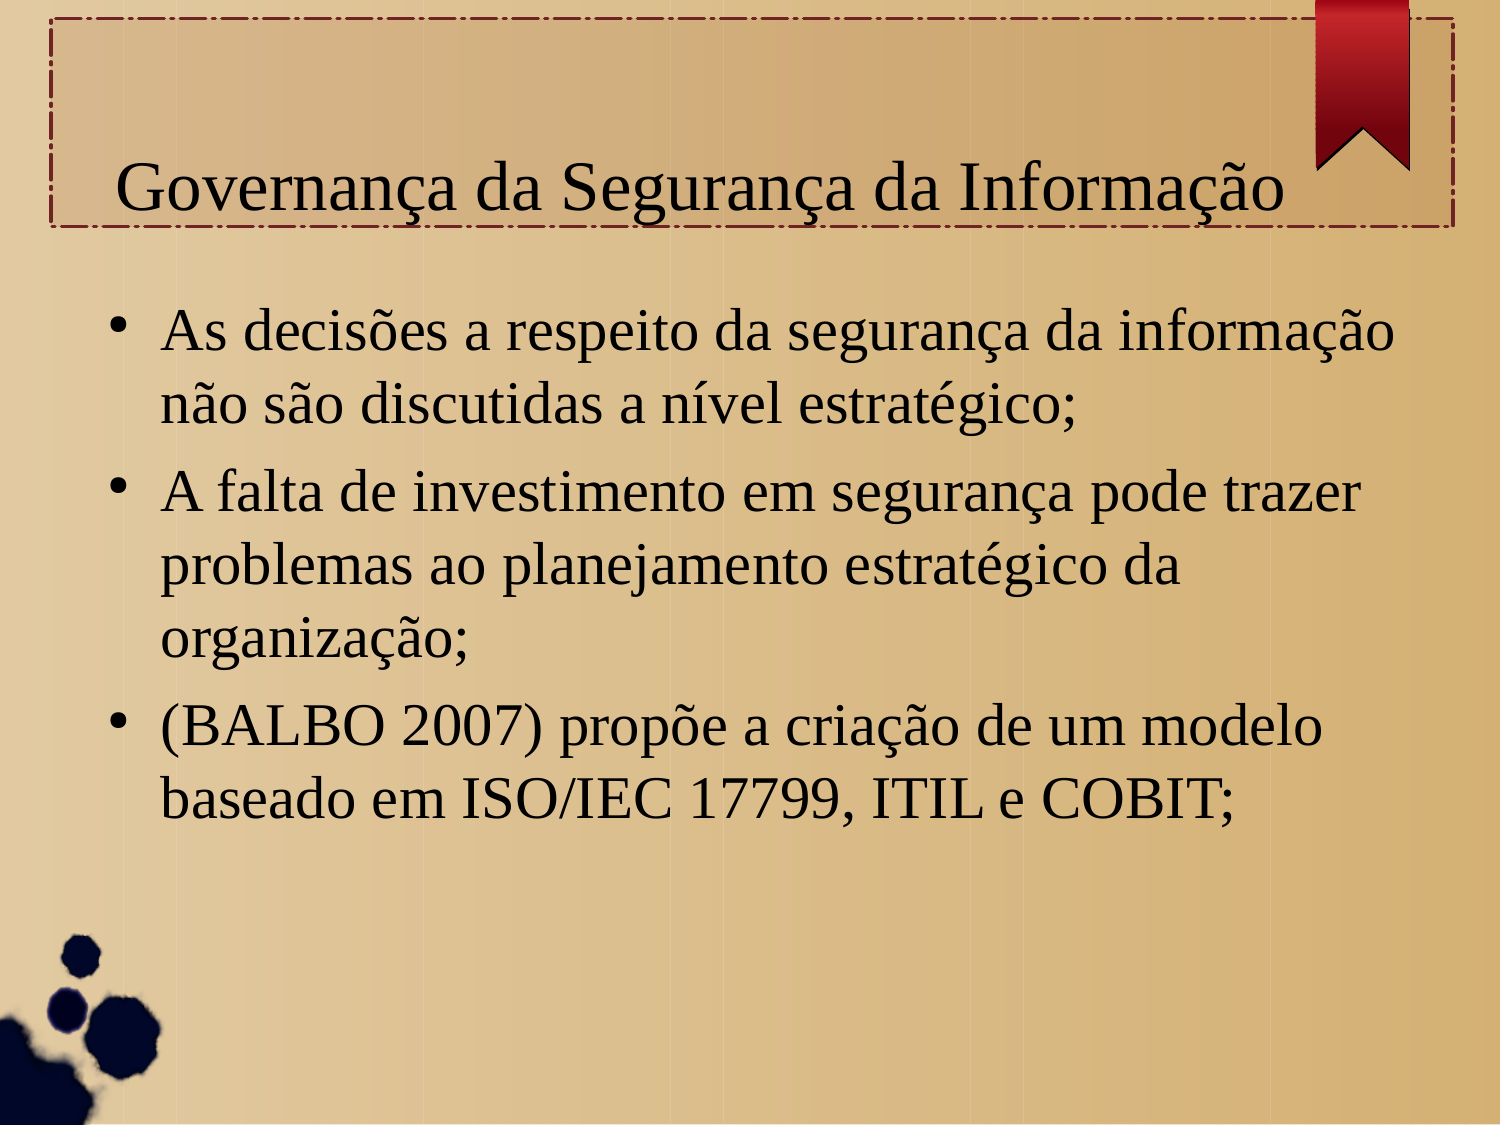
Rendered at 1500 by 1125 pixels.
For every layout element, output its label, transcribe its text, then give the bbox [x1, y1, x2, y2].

title Governança da Segurança da Informação [74, 20, 1313, 233]
list As decisões a respeito da segurança da informação não são discutidas a nível estratégico; A falta de investimento em segurança pode trazer problemas ao planejamento estratégico da organização; (BALBO 2007) propõe a criação de um modelo baseado em ISO/IEC 17799, ITIL e COBIT; [75, 282, 1426, 1006]
